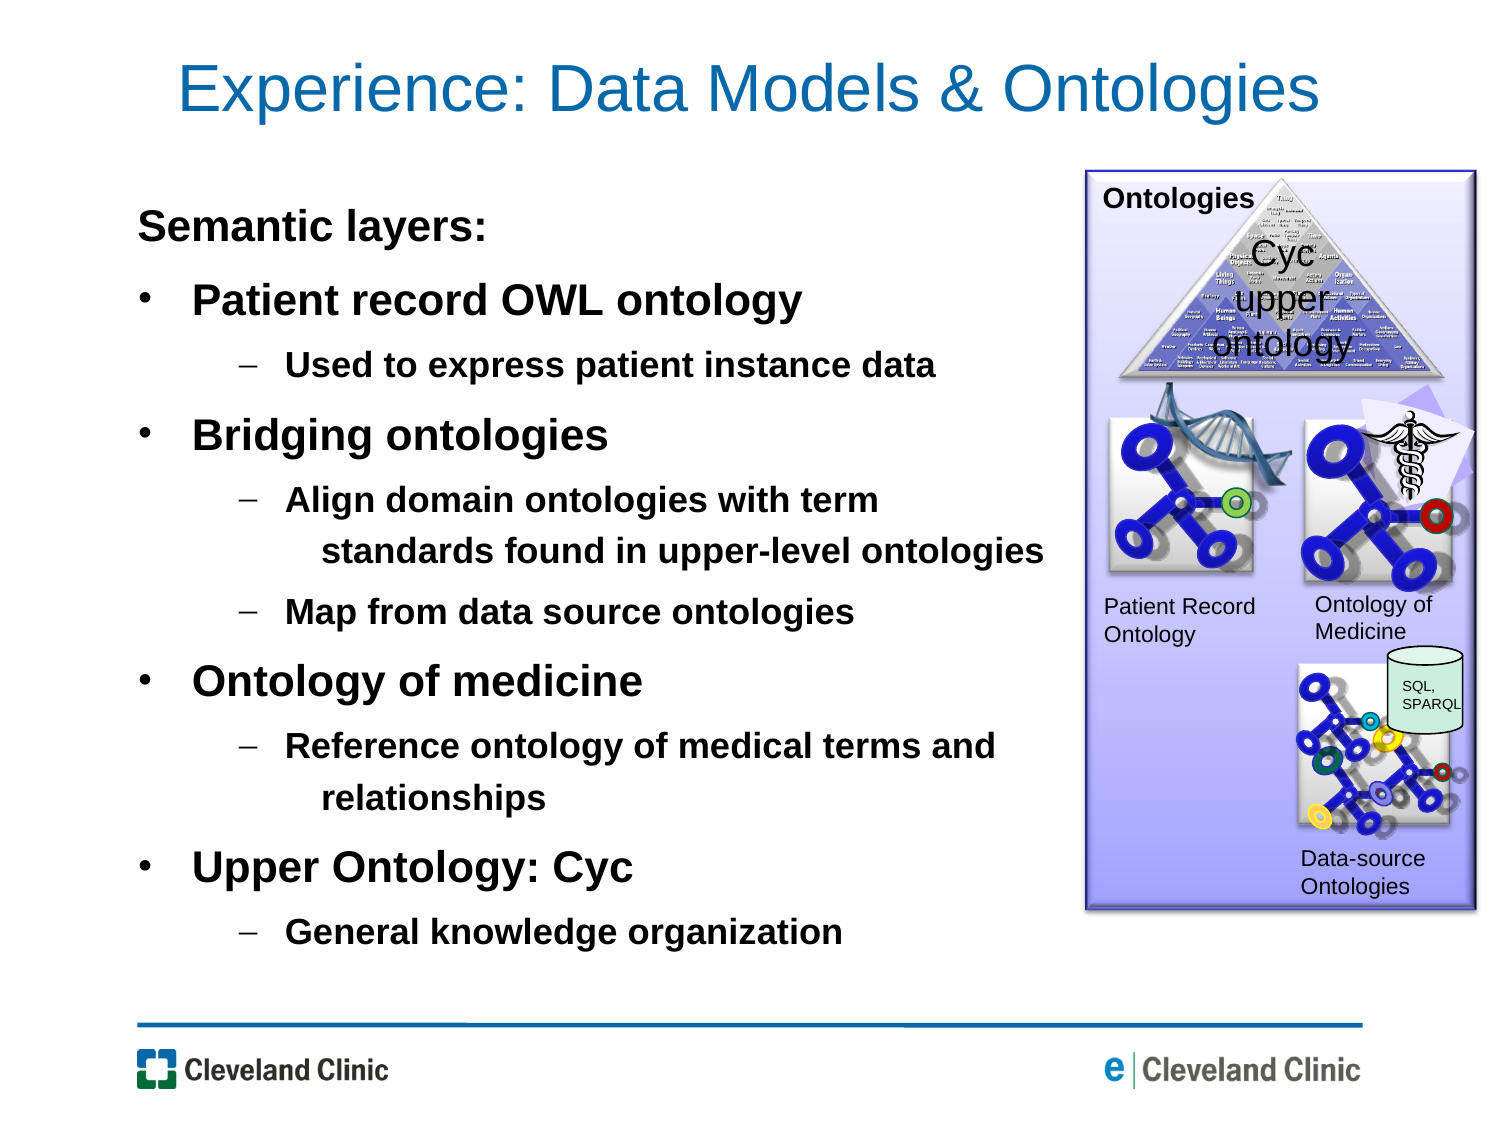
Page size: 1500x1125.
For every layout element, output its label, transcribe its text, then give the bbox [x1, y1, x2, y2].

text_box Cyc upper ontology [1149, 221, 1416, 372]
picture [1101, 1049, 1365, 1092]
title Experience: Data Models & Ontologies [0, 6, 1500, 149]
text_box [1115, 423, 1237, 568]
picture [137, 1049, 388, 1089]
text_box [1323, 763, 1333, 767]
text_box [1422, 501, 1451, 532]
text_box Data-source Ontologies [1285, 836, 1448, 907]
text_box [1223, 490, 1250, 516]
text_box [1296, 673, 1378, 762]
text_box SQL, SPARQL [1387, 657, 1463, 734]
text_box Ontology of Medicine [1300, 581, 1455, 653]
text_box [1301, 425, 1437, 592]
text_box Ontologies [1088, 171, 1271, 222]
text_box Patient Record Ontology [1089, 584, 1271, 655]
picture [1077, 165, 1485, 922]
text_box [1308, 724, 1450, 835]
list Semantic layers: Patient record OWL ontology Used to express patient instance data Bridging ontologies Align domain ontologies with term standards found in upper-level ontologies Map from data source ontologies Ontology of medicine Reference ontology of medical terms and relationships Upper Ontology: Cyc General knowledge organization [115, 179, 1066, 1005]
